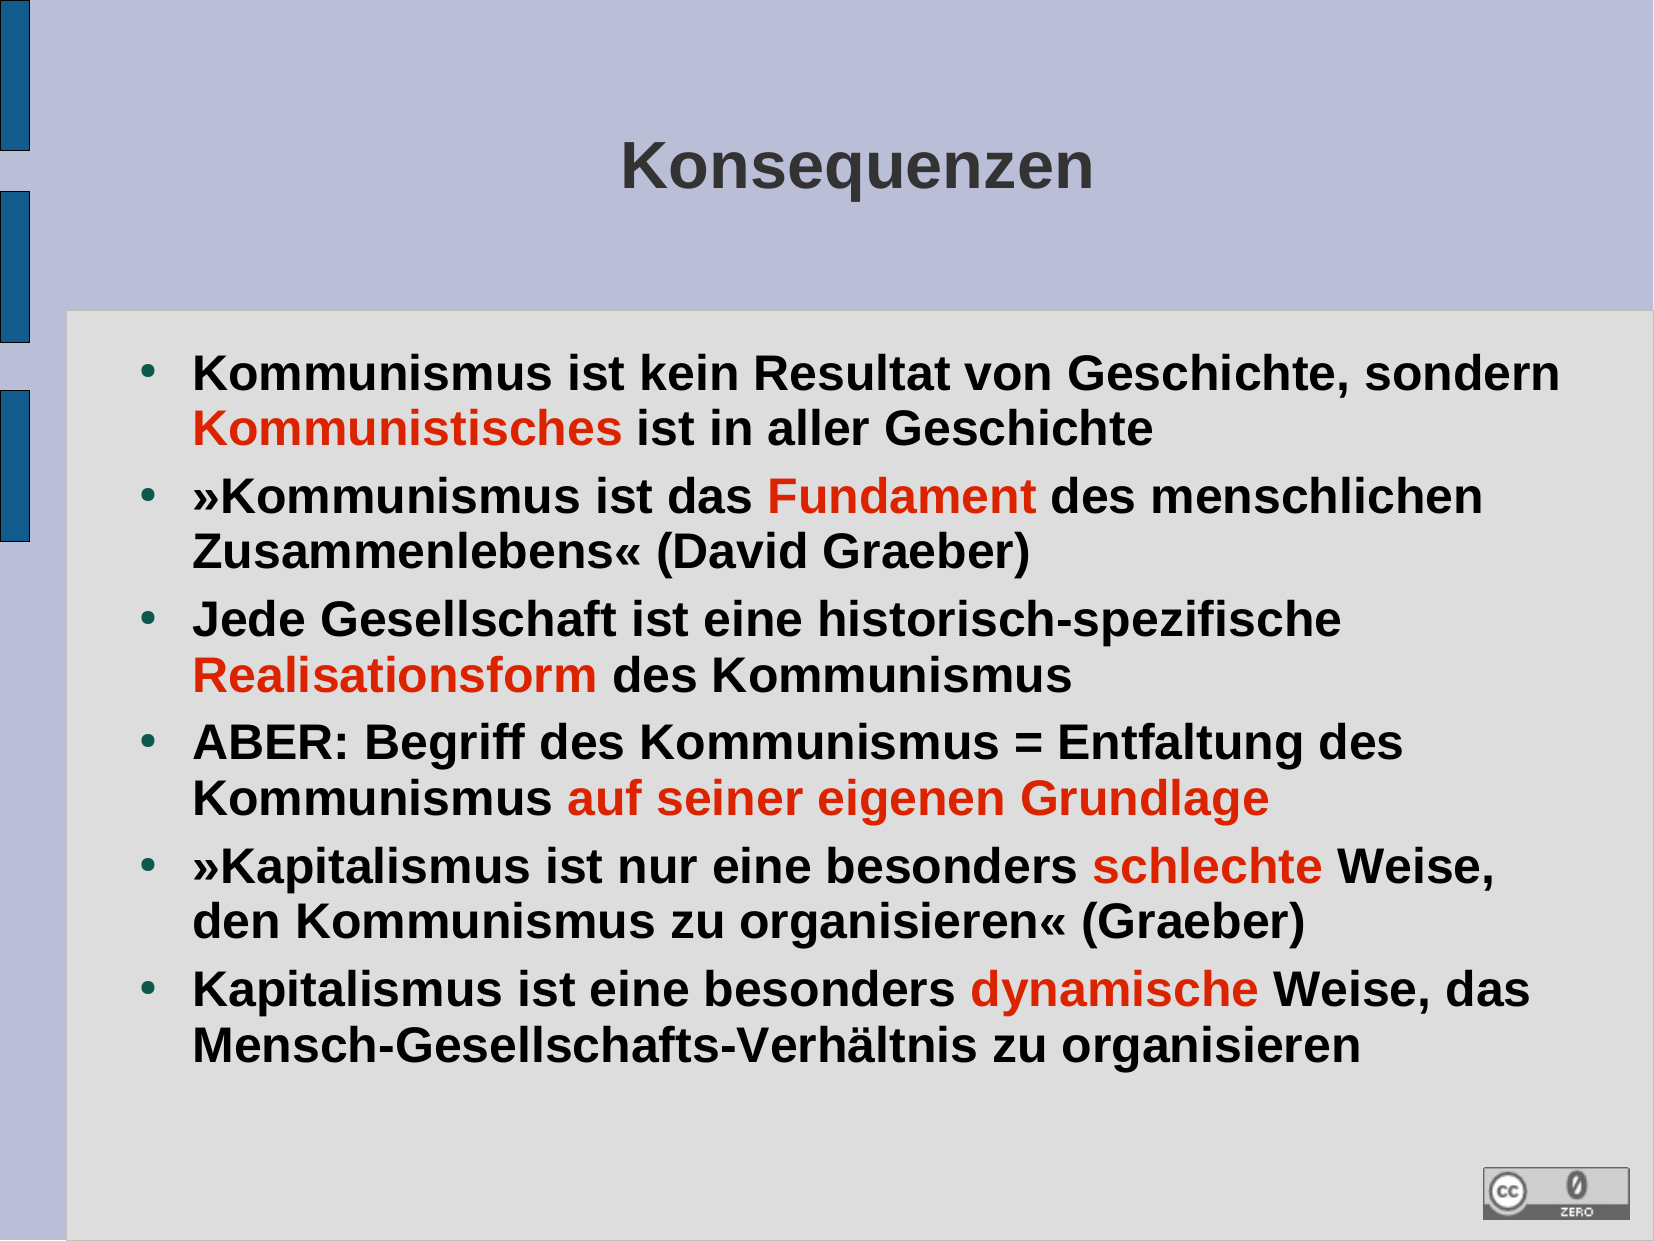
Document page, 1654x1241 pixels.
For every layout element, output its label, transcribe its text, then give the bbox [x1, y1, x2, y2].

title Konsequenzen [121, 61, 1595, 269]
picture [1483, 1167, 1630, 1220]
list Kommunismus ist kein Resultat von Geschichte, sondern Kommunistisches ist in aller Geschichte »Kommunismus ist das Fundament des menschlichen Zusammenlebens« (David Graeber) Jede Gesellschaft ist eine historisch-spezifische Realisationsform des Kommunismus ABER: Begriff des Kommunismus = Entfaltung des Kommunismus auf seiner eigenen Grundlage »Kapitalismus ist nur eine besonders schlechte Weise, den Kommunismus zu organisieren« (Graeber) Kapitalismus ist eine besonders dynamische Weise, das Mensch-Gesellschafts-Verhältnis zu organisieren [121, 344, 1595, 1152]
